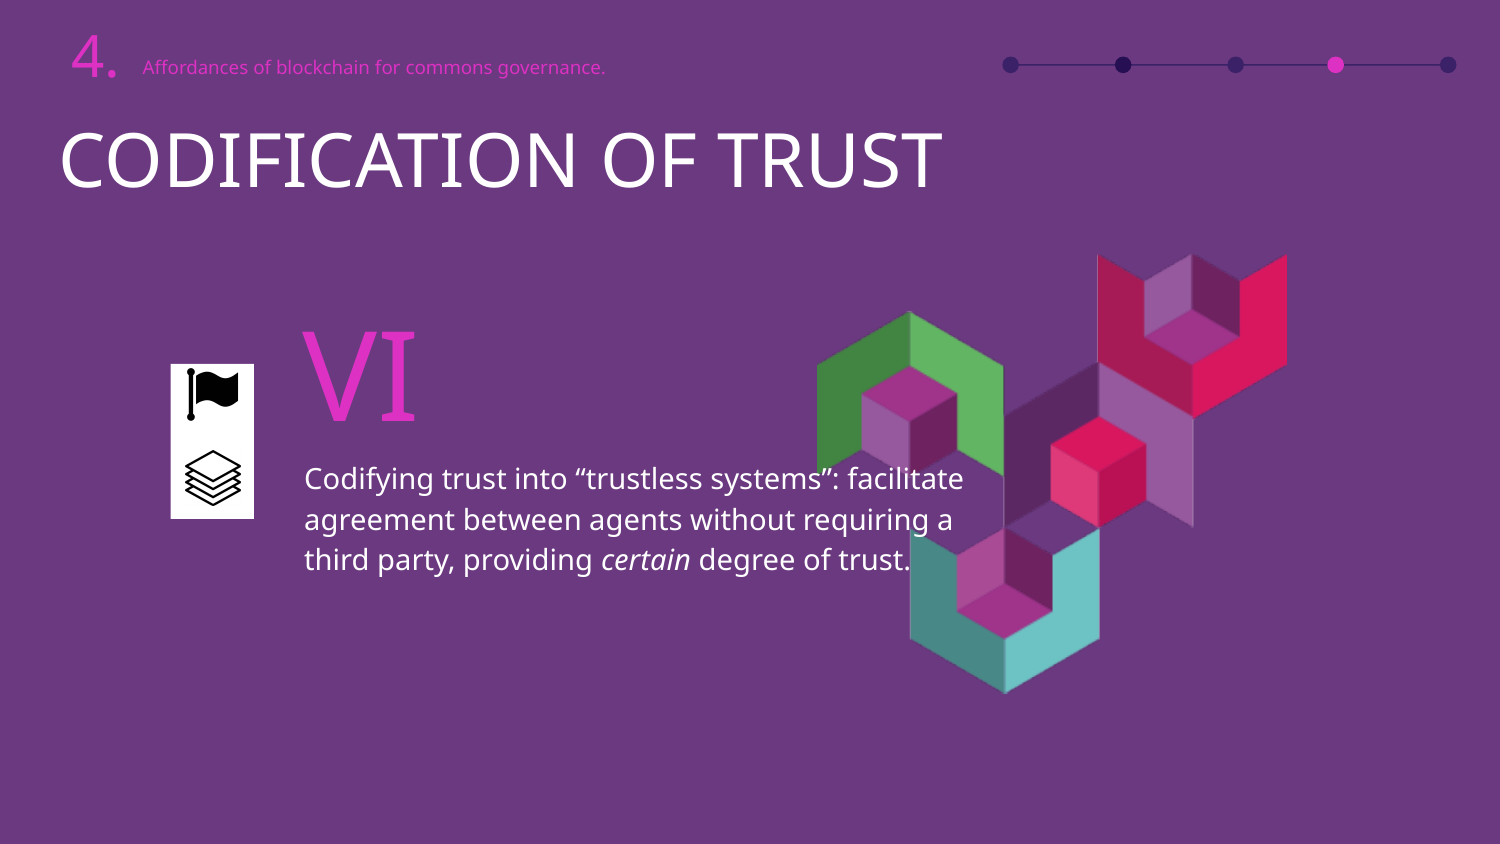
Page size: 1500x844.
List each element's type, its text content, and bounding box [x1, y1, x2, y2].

text_box CODIFICATION OF TRUST [43, 97, 1391, 211]
text_box [1227, 56, 1244, 74]
picture [817, 254, 1287, 694]
subtitle Codifying trust into “trustless systems”: facilitate agreement between agents without requiring a third party, providing certain degree of trust. [289, 440, 998, 570]
picture [185, 450, 241, 506]
text_box [1114, 56, 1132, 74]
text_box [1327, 56, 1345, 74]
text_box [1439, 56, 1457, 74]
text_box 4. [56, 4, 165, 111]
text_box [170, 363, 254, 519]
text_box Affordances of blockchain for commons governance. [127, 40, 987, 89]
text_box VI [287, 281, 467, 450]
picture [185, 367, 241, 423]
text_box [1002, 56, 1019, 74]
